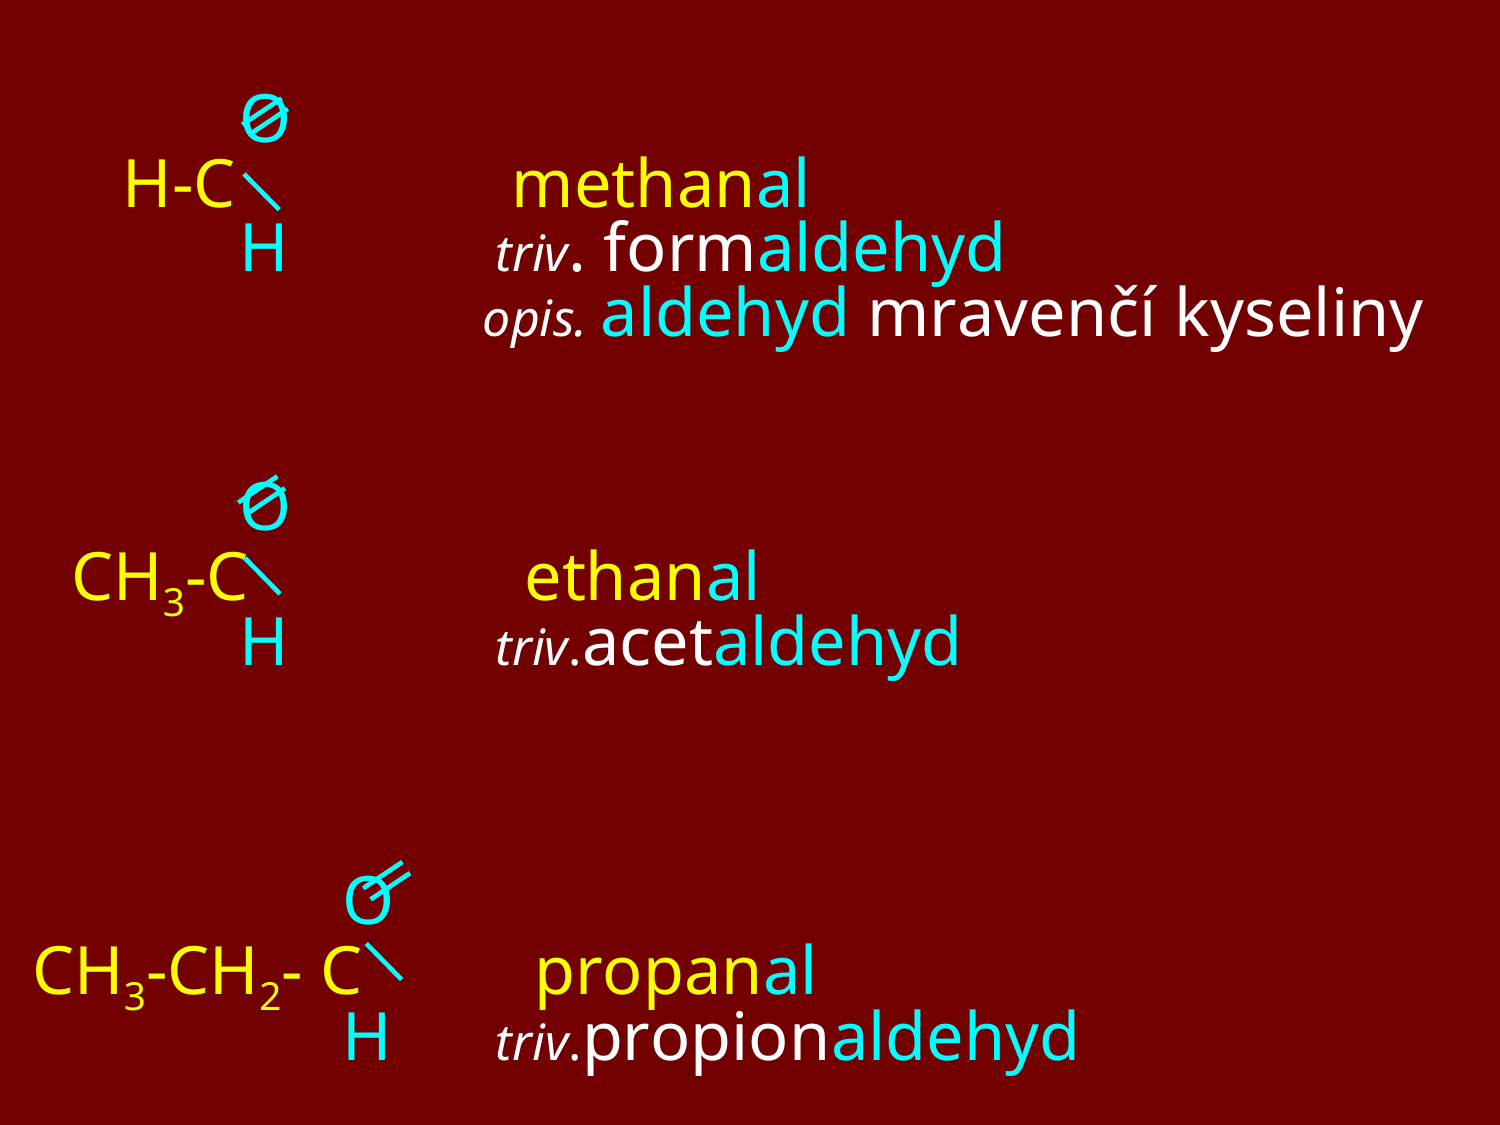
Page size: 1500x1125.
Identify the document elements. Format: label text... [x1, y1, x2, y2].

list O H-C methanal H triv. formaldehyd opis. aldehyd mravenčí kyseliny O CH3-C ethanal H triv.acetaldehyd O CH3-CH2- C propanal H triv.propionaldehyd [0, 0, 1500, 1125]
